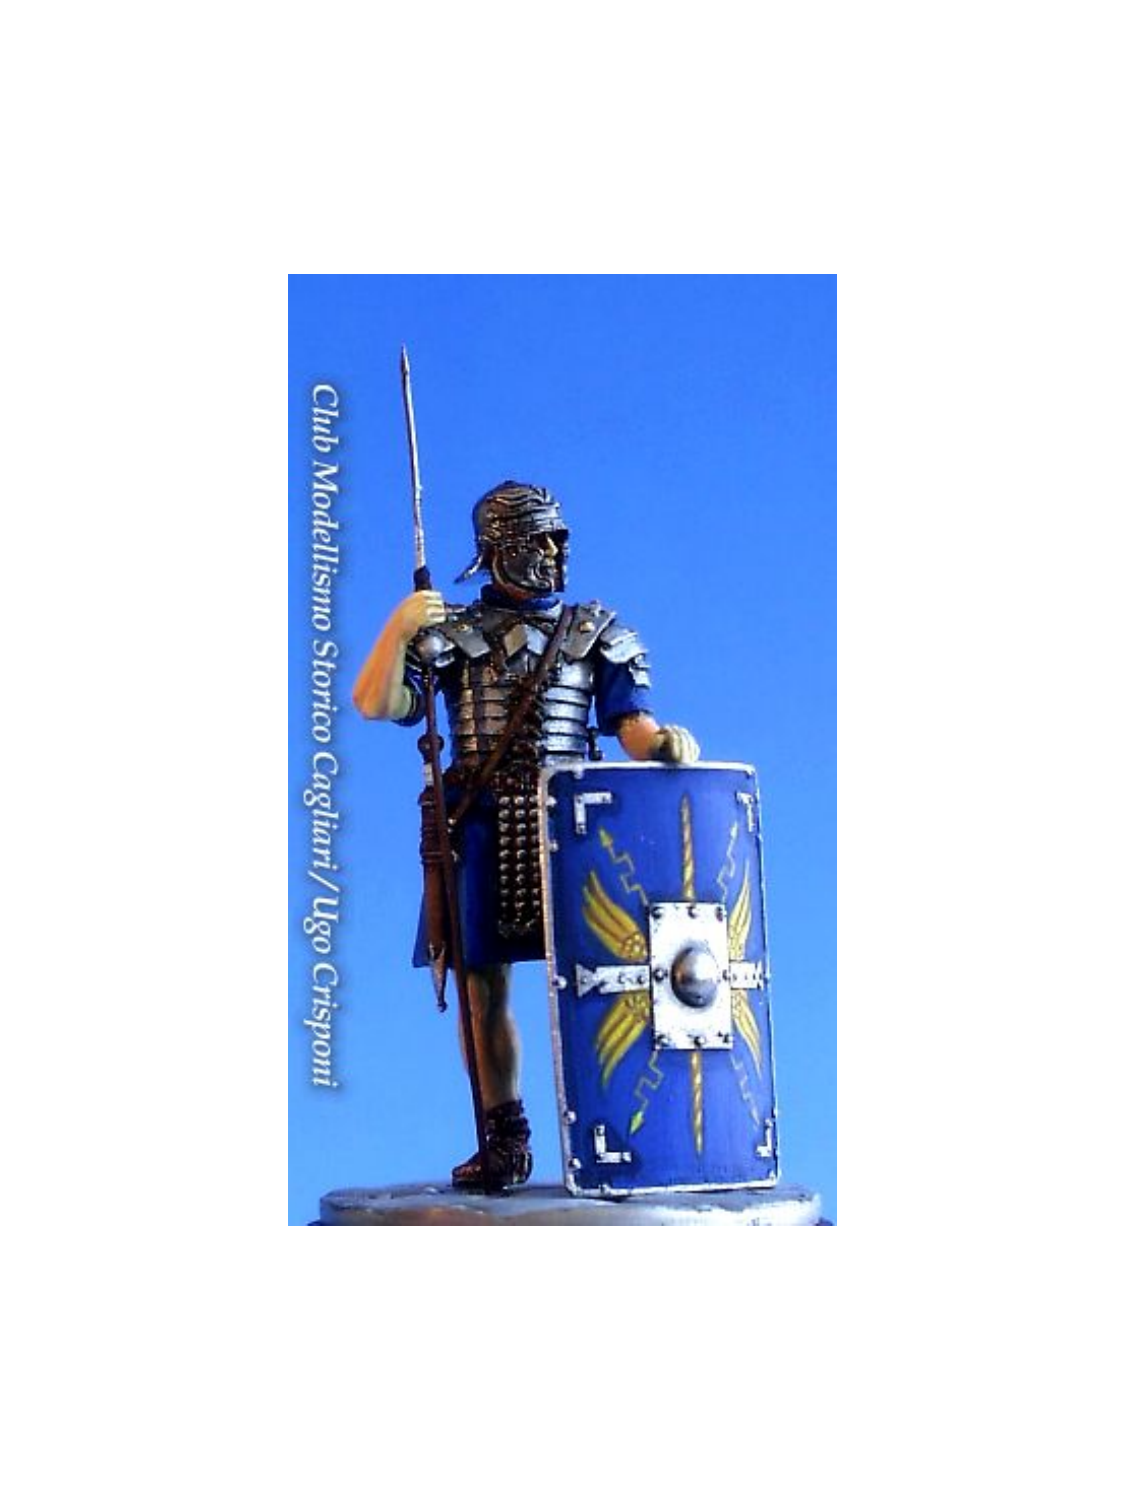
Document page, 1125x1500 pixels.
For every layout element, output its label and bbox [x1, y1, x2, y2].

picture [288, 274, 837, 1226]
